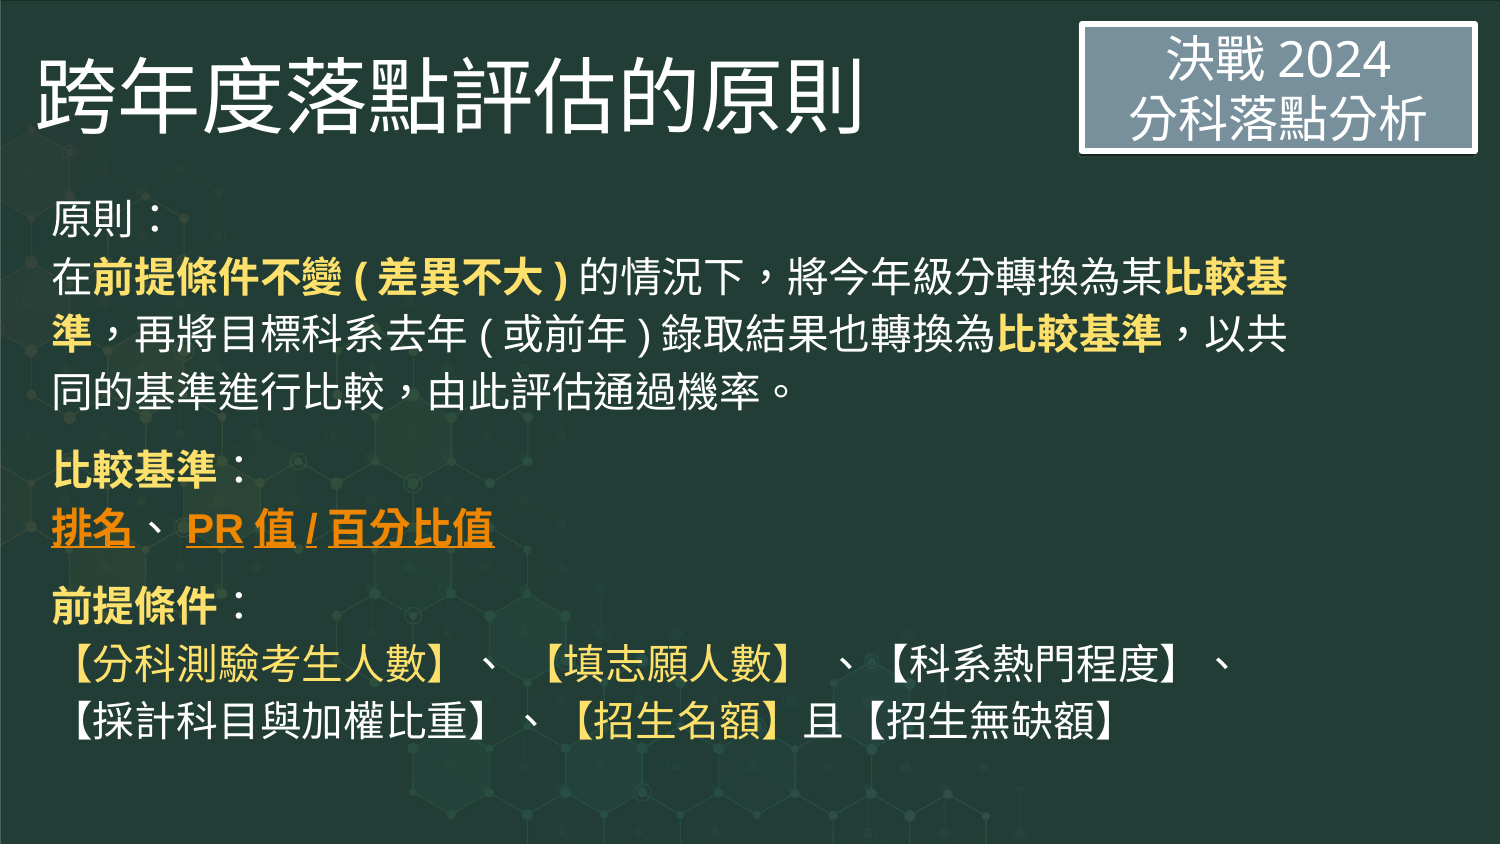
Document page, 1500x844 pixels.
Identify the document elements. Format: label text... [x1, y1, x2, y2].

title 跨年度落點評估的原則 [19, 29, 1418, 172]
text_box 決戰2024 分科落點分析 [1081, 24, 1475, 151]
text_box 原則： 在前提條件不變(差異不大)的情況下，將今年級分轉換為某比較基準，再將目標科系去年(或前年)錄取結果也轉換為比較基準，以共同的基準進行比較，由此評估通過機率。 比較基準： 排名、PR值/百分比值 前提條件： 【分科測驗考生人數】、 【填志願人數】 、【科系熱門程度】、【採計科目與加權比重】、【招生名額】且【招生無缺額】 [19, 170, 1311, 760]
picture [0, 0, 1500, 844]
